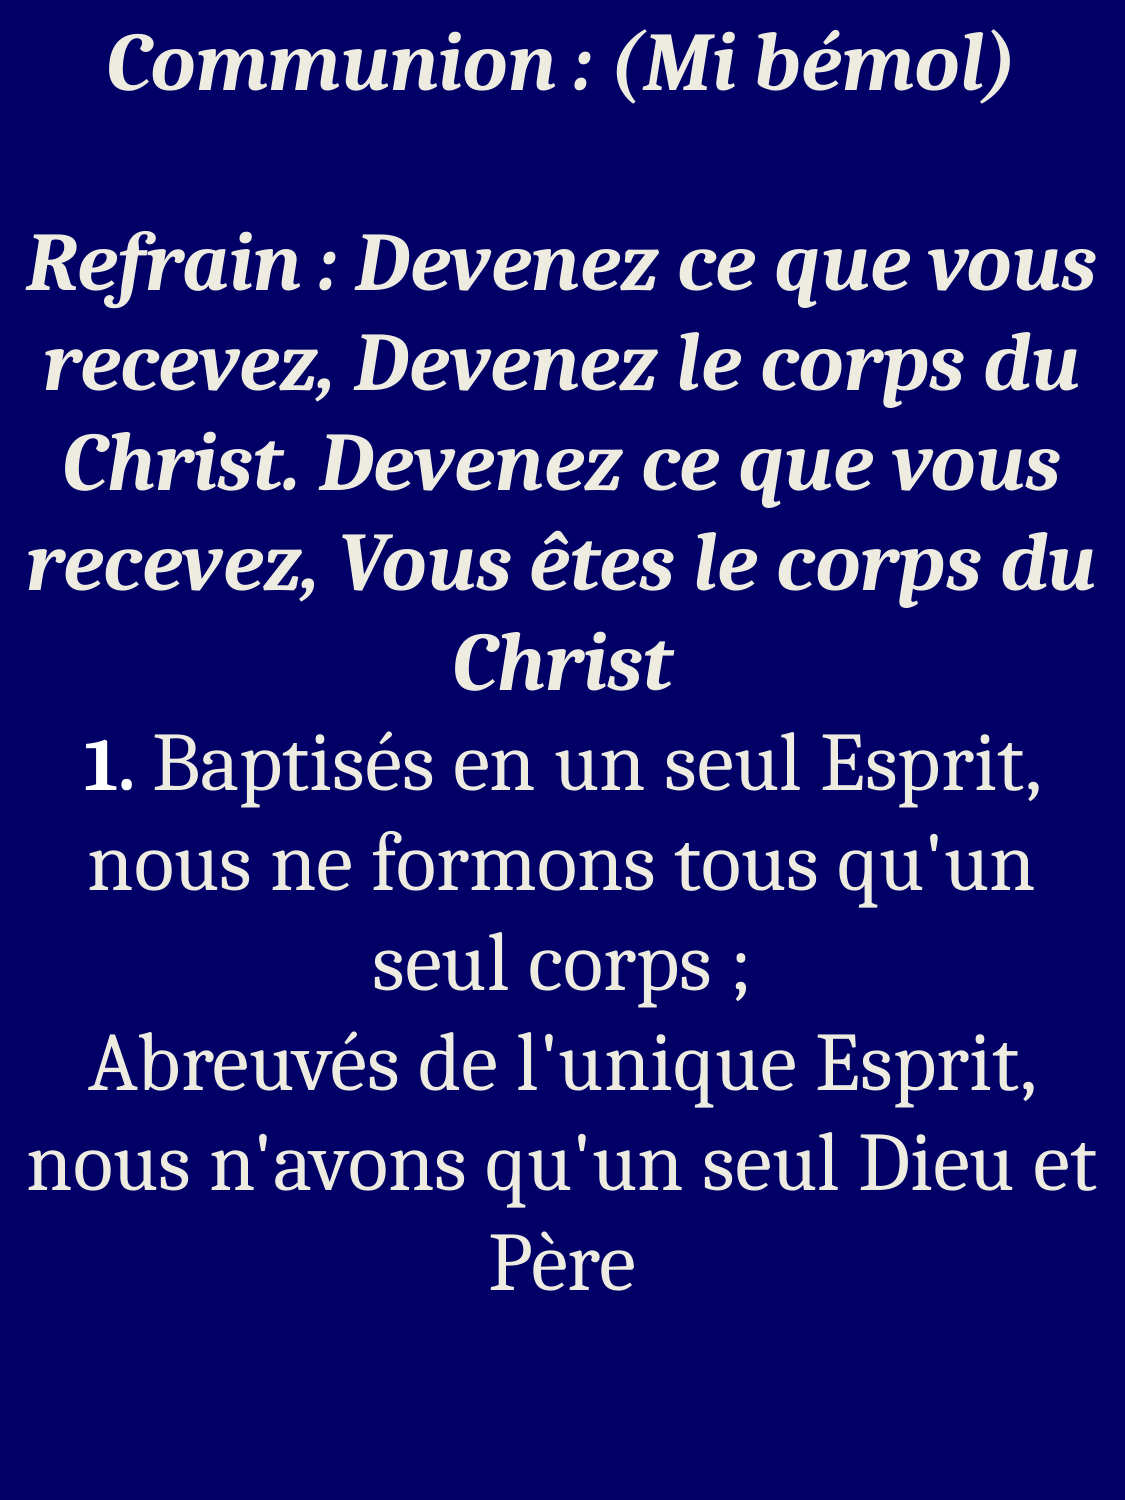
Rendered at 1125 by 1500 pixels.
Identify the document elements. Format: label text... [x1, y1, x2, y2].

text_box Communion : (Mi bémol) Refrain : Devenez ce que vous recevez, Devenez le corps du Christ. Devenez ce que vous recevez, Vous êtes le corps du Christ 1. Baptisés en un seul Esprit, nous ne formons tous qu'un seul corps ; Abreuvés de l'unique Esprit, nous n'avons qu'un seul Dieu et Père [0, 0, 1125, 1315]
